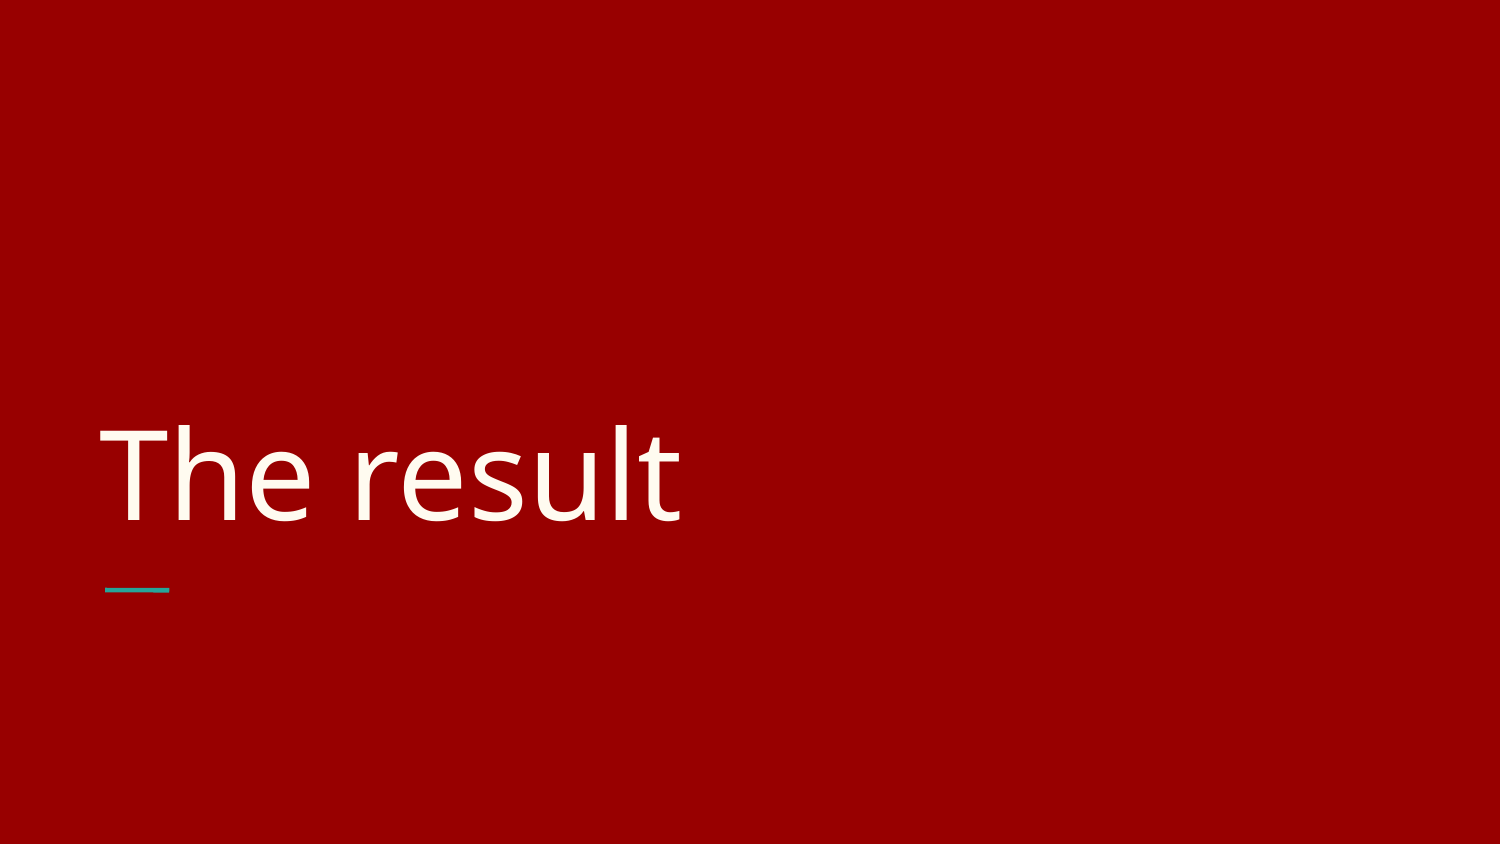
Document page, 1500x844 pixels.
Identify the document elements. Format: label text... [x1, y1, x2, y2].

title The result [84, 310, 1416, 561]
